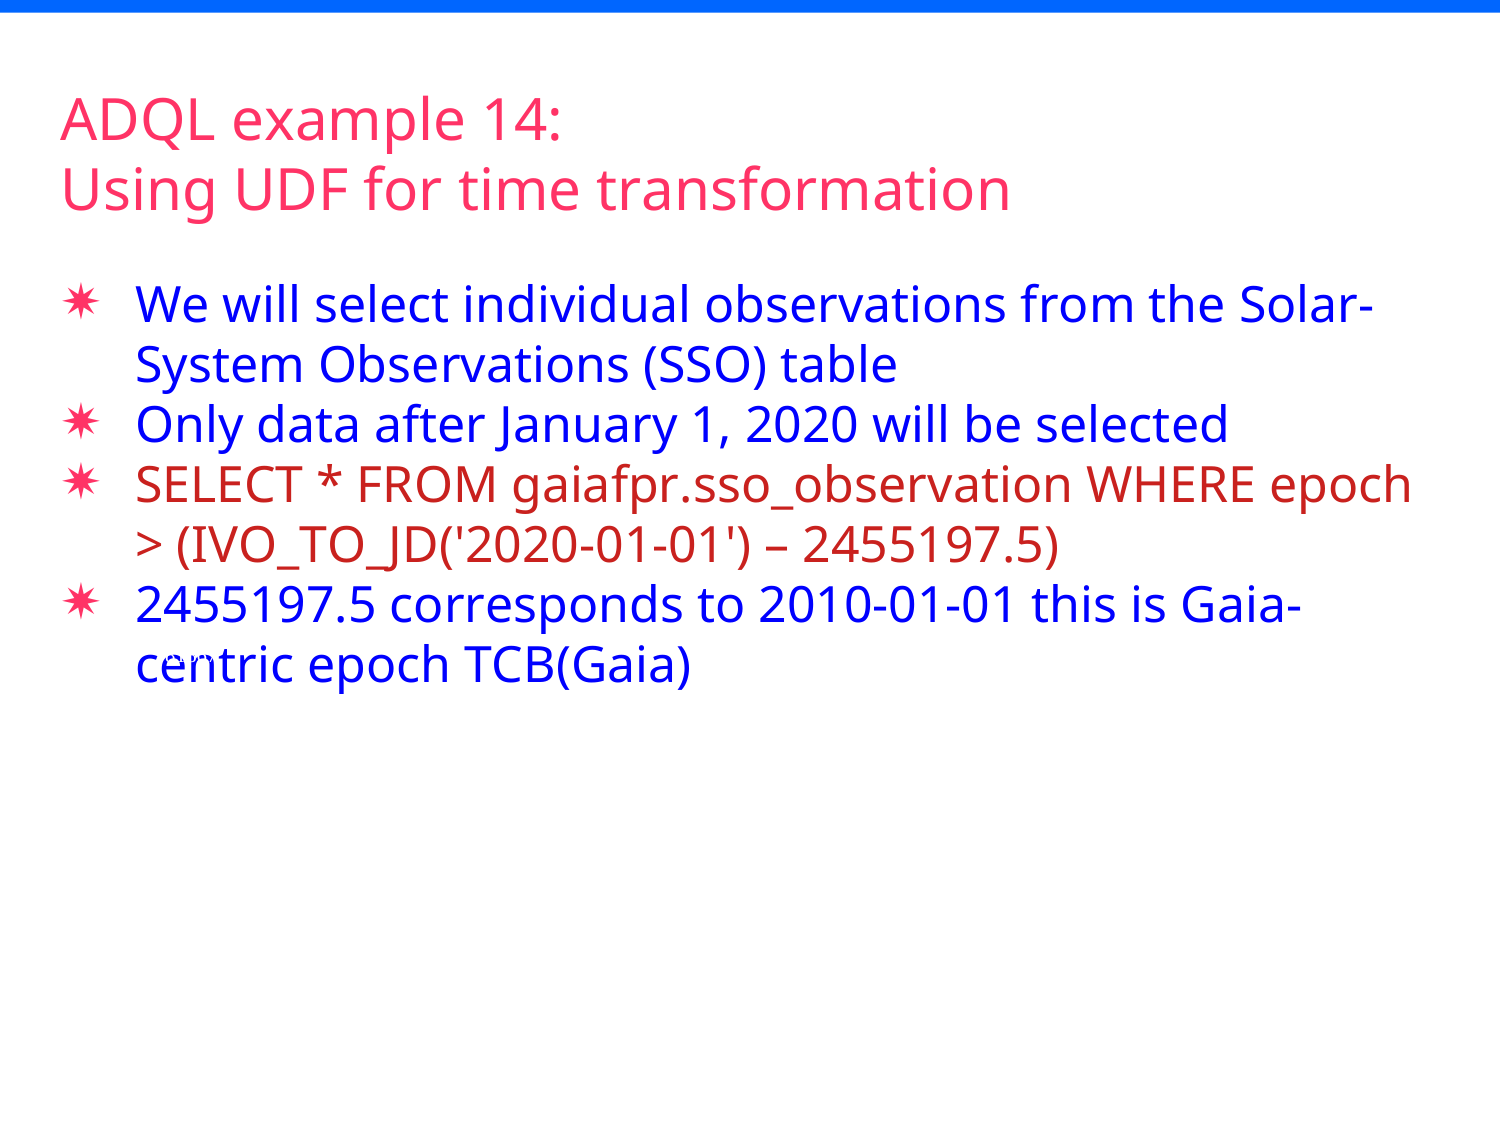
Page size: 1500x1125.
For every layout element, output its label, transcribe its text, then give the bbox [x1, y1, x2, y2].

text_box We will select individual observations from the Solar-System Observations (SSO) table Only data after January 1, 2020 will be selected SELECT * FROM gaiafpr.sso_observation WHERE epoch > (IVO_TO_JD('2020-01-01') – 2455197.5) 2455197.5 corresponds to 2010-01-01 this is Gaia-centric epoch TCB(Gaia) [45, 205, 1463, 713]
text_box ADQL example 14: Using UDF for time transformation [45, 75, 1313, 230]
text_box 81867 [150, 634, 233, 675]
